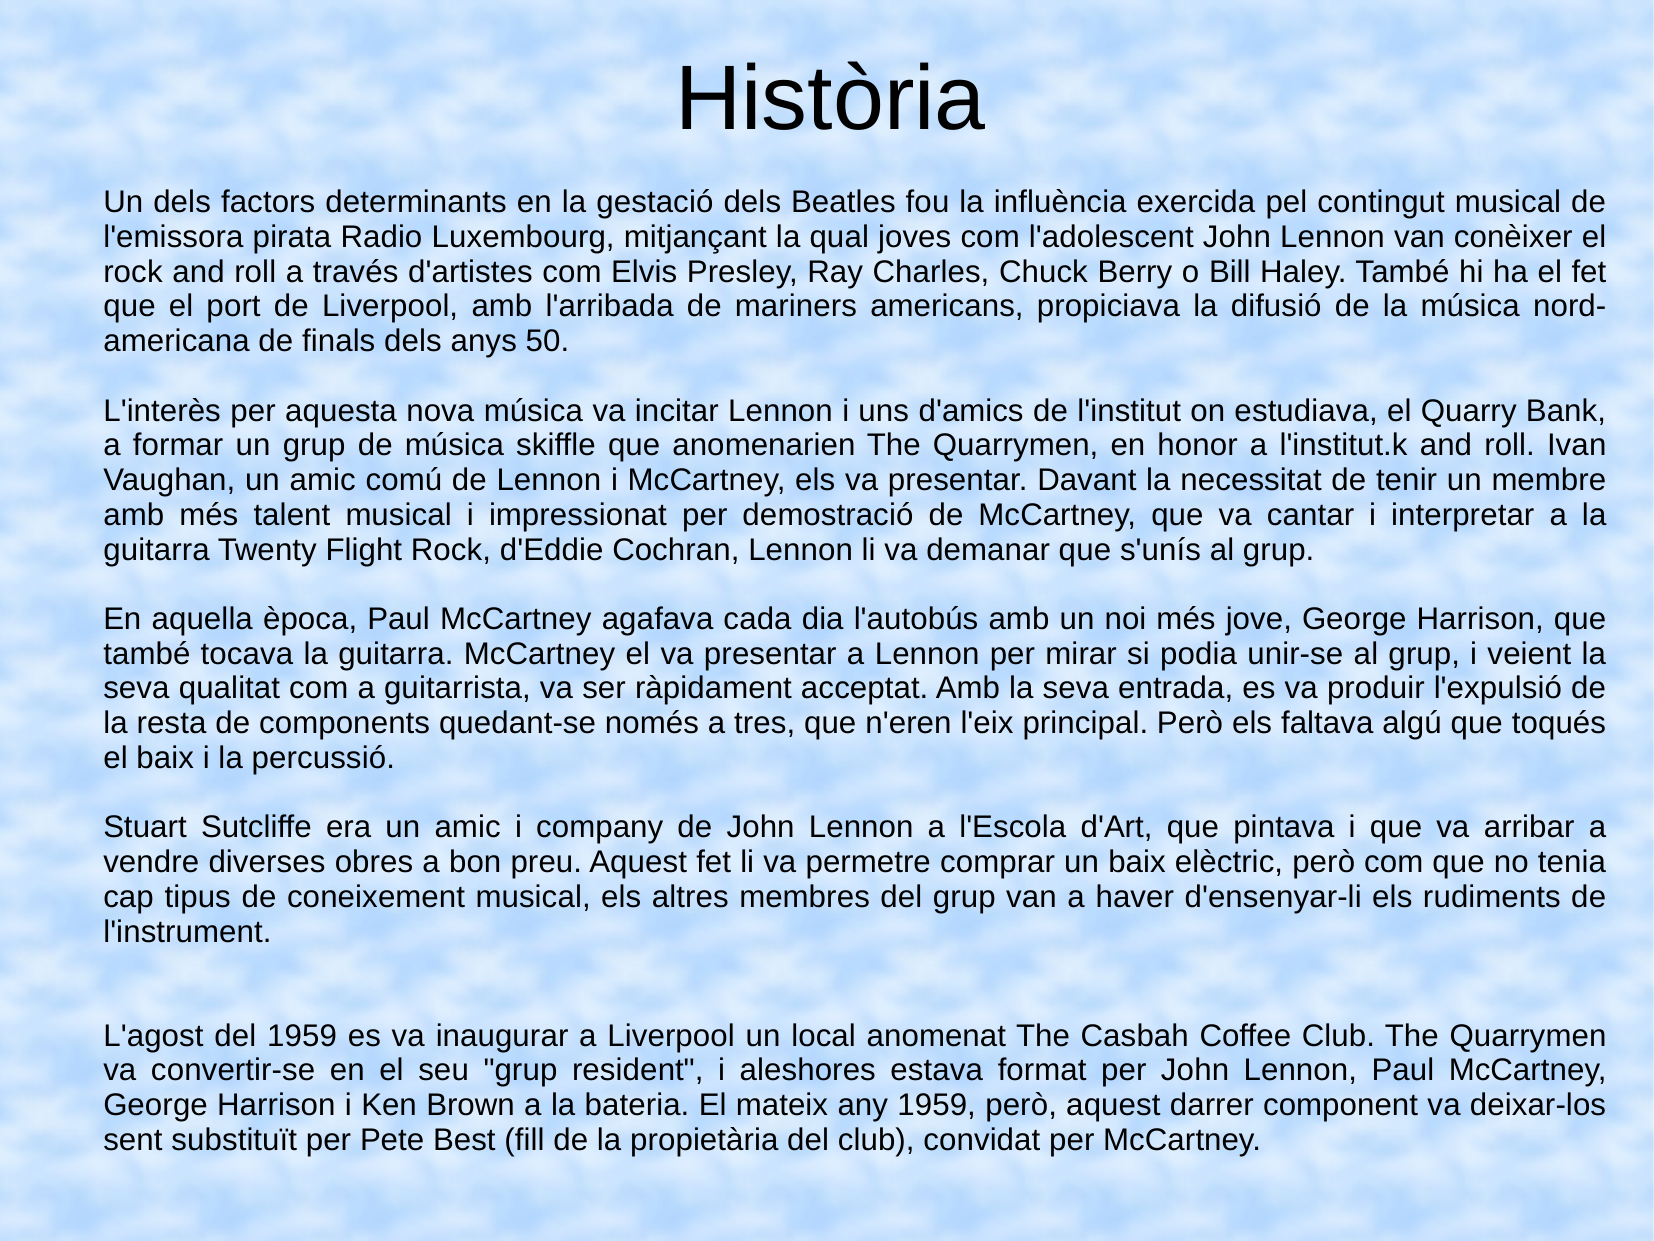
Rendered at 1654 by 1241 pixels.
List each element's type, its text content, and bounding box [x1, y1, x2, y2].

text_box Un dels factors determinants en la gestació dels Beatles fou la influència exercida pel contingut musical de l'emissora pirata Radio Luxembourg, mitjançant la qual joves com l'adolescent John Lennon van conèixer el rock and roll a través d'artistes com Elvis Presley, Ray Charles, Chuck Berry o Bill Haley. També hi ha el fet que el port de Liverpool, amb l'arribada de mariners americans, propiciava la difusió de la música nord-americana de finals dels anys 50. L'interès per aquesta nova música va incitar Lennon i uns d'amics de l'institut on estudiava, el Quarry Bank, a formar un grup de música skiffle que anomenarien The Quarrymen, en honor a l'institut.k and roll. Ivan Vaughan, un amic comú de Lennon i McCartney, els va presentar. Davant la necessitat de tenir un membre amb més talent musical i impressionat per demostració de McCartney, que va cantar i interpretar a la guitarra Twenty Flight Rock, d'Eddie Cochran, Lennon li va demanar que s'unís al grup. En aquella època, Paul McCartney agafava cada dia l'autobús amb un noi més jove, George Harrison, que també tocava la guitarra. McCartney el va presentar a Lennon per mirar si podia unir-se al grup, i veient la seva qualitat com a guitarrista, va ser ràpidament acceptat. Amb la seva entrada, es va produir l'expulsió de la resta de components quedant-se només a tres, que n'eren l'eix principal. Però els faltava algú que toqués el baix i la percussió. Stuart Sutcliffe era un amic i company de John Lennon a l'Escola d'Art, que pintava i que va arribar a vendre diverses obres a bon preu. Aquest fet li va permetre comprar un baix elèctric, però com que no tenia cap tipus de coneixement musical, els altres membres del grup van a haver d'ensenyar-li els rudiments de l'instrument. L'agost del 1959 es va inaugurar a Liverpool un local anomenat The Casbah Coffee Club. The Quarrymen va convertir-se en el seu "grup resident", i aleshores estava format per John Lennon, Paul McCartney, George Harrison i Ken Brown a la bateria. El mateix any 1959, però, aquest darrer component va deixar-los sent substituït per Pete Best (fill de la propietària del club), convidat per McCartney. [88, 177, 1625, 1241]
title Història [86, 45, 1575, 253]
picture [0, 0, 1654, 1241]
